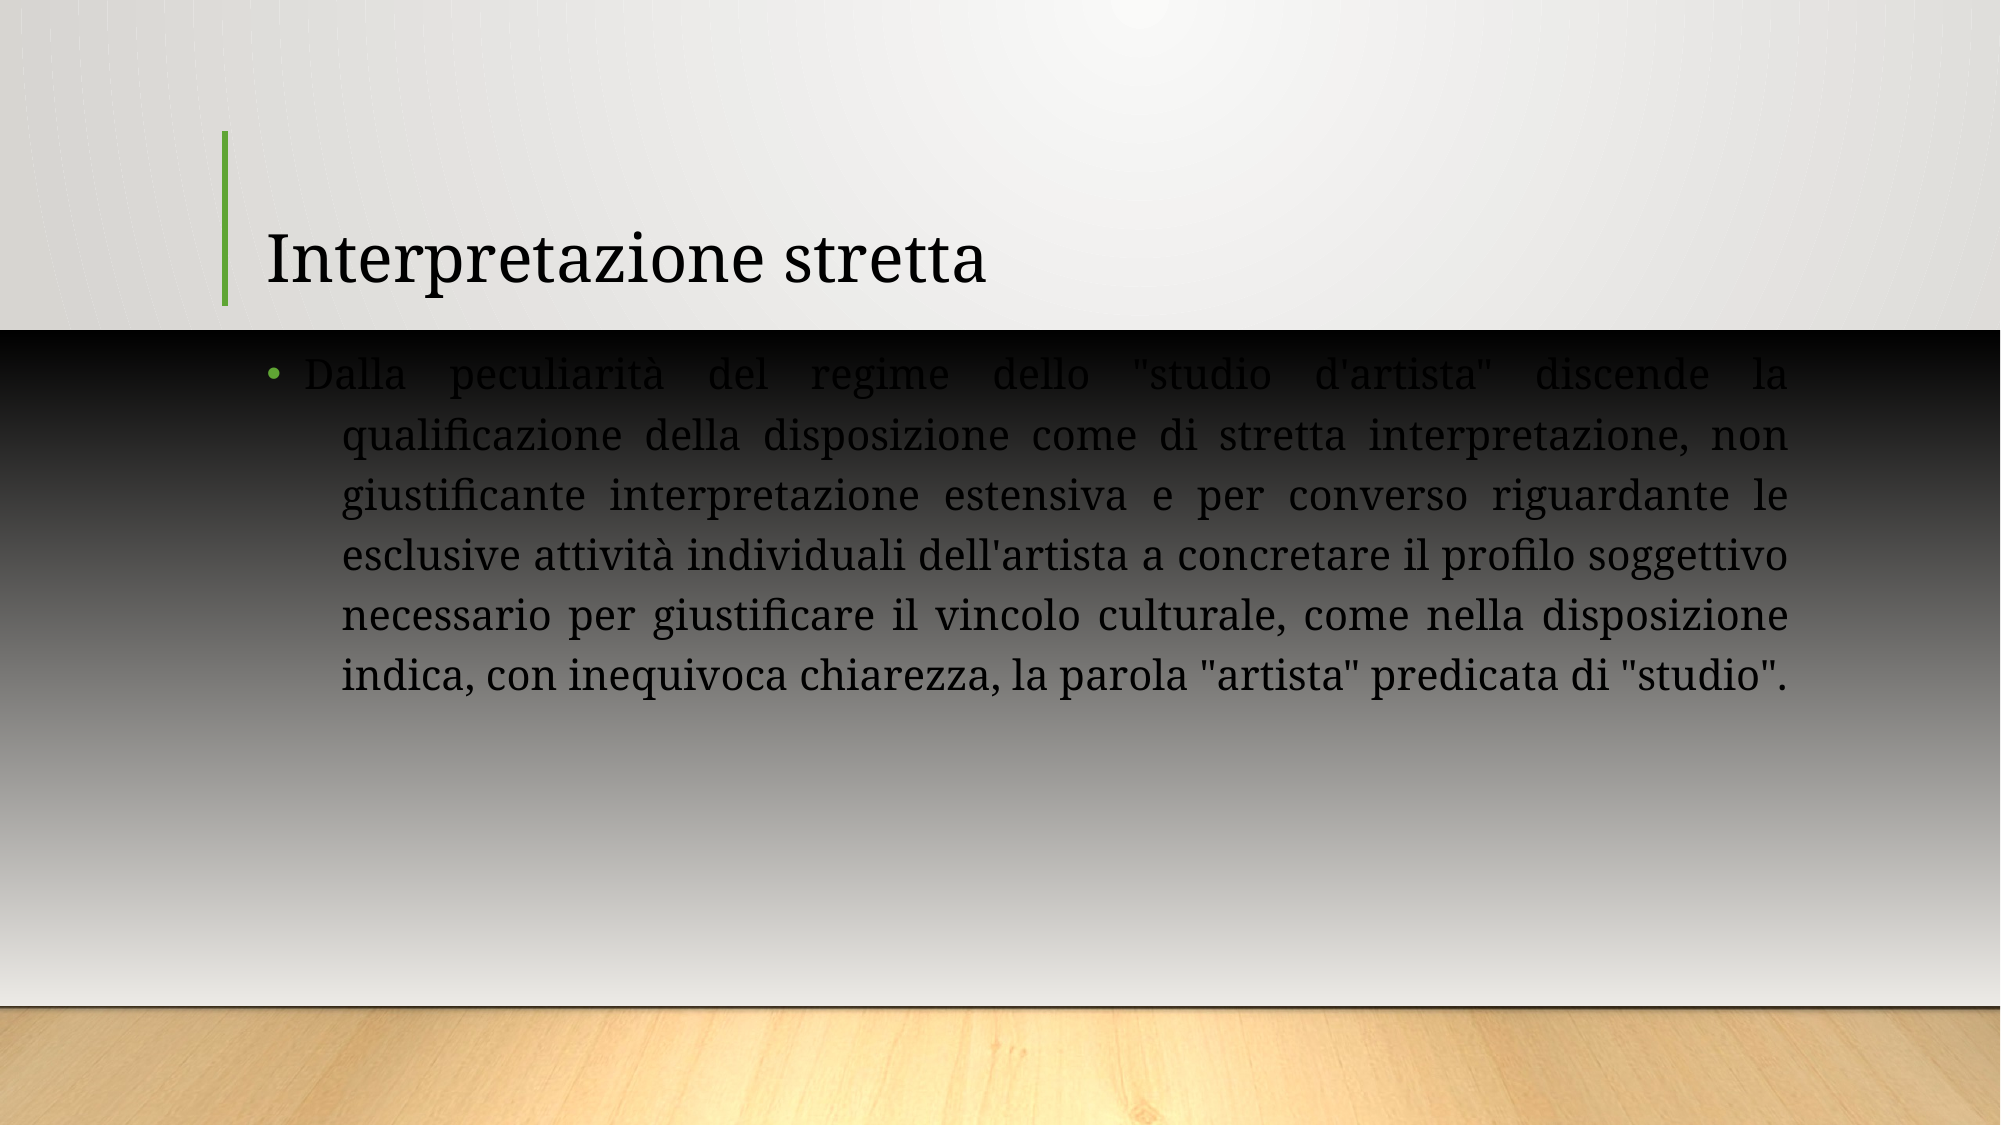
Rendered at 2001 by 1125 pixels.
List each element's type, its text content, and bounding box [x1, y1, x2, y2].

list Dalla peculiarità del regime dello "studio d'artista" discende la qualificazione della disposizione come di stretta interpretazione, non giustificante interpretazione estensiva e per converso riguardante le esclusive attività individuali dell'artista a concretare il profilo soggettivo necessario per giustificare il vincolo culturale, come nella disposizione indica, con inequivoca chiarezza, la parola "artista" predicata di "studio". [251, 330, 1814, 897]
title Interpretazione stretta [251, 131, 1814, 305]
